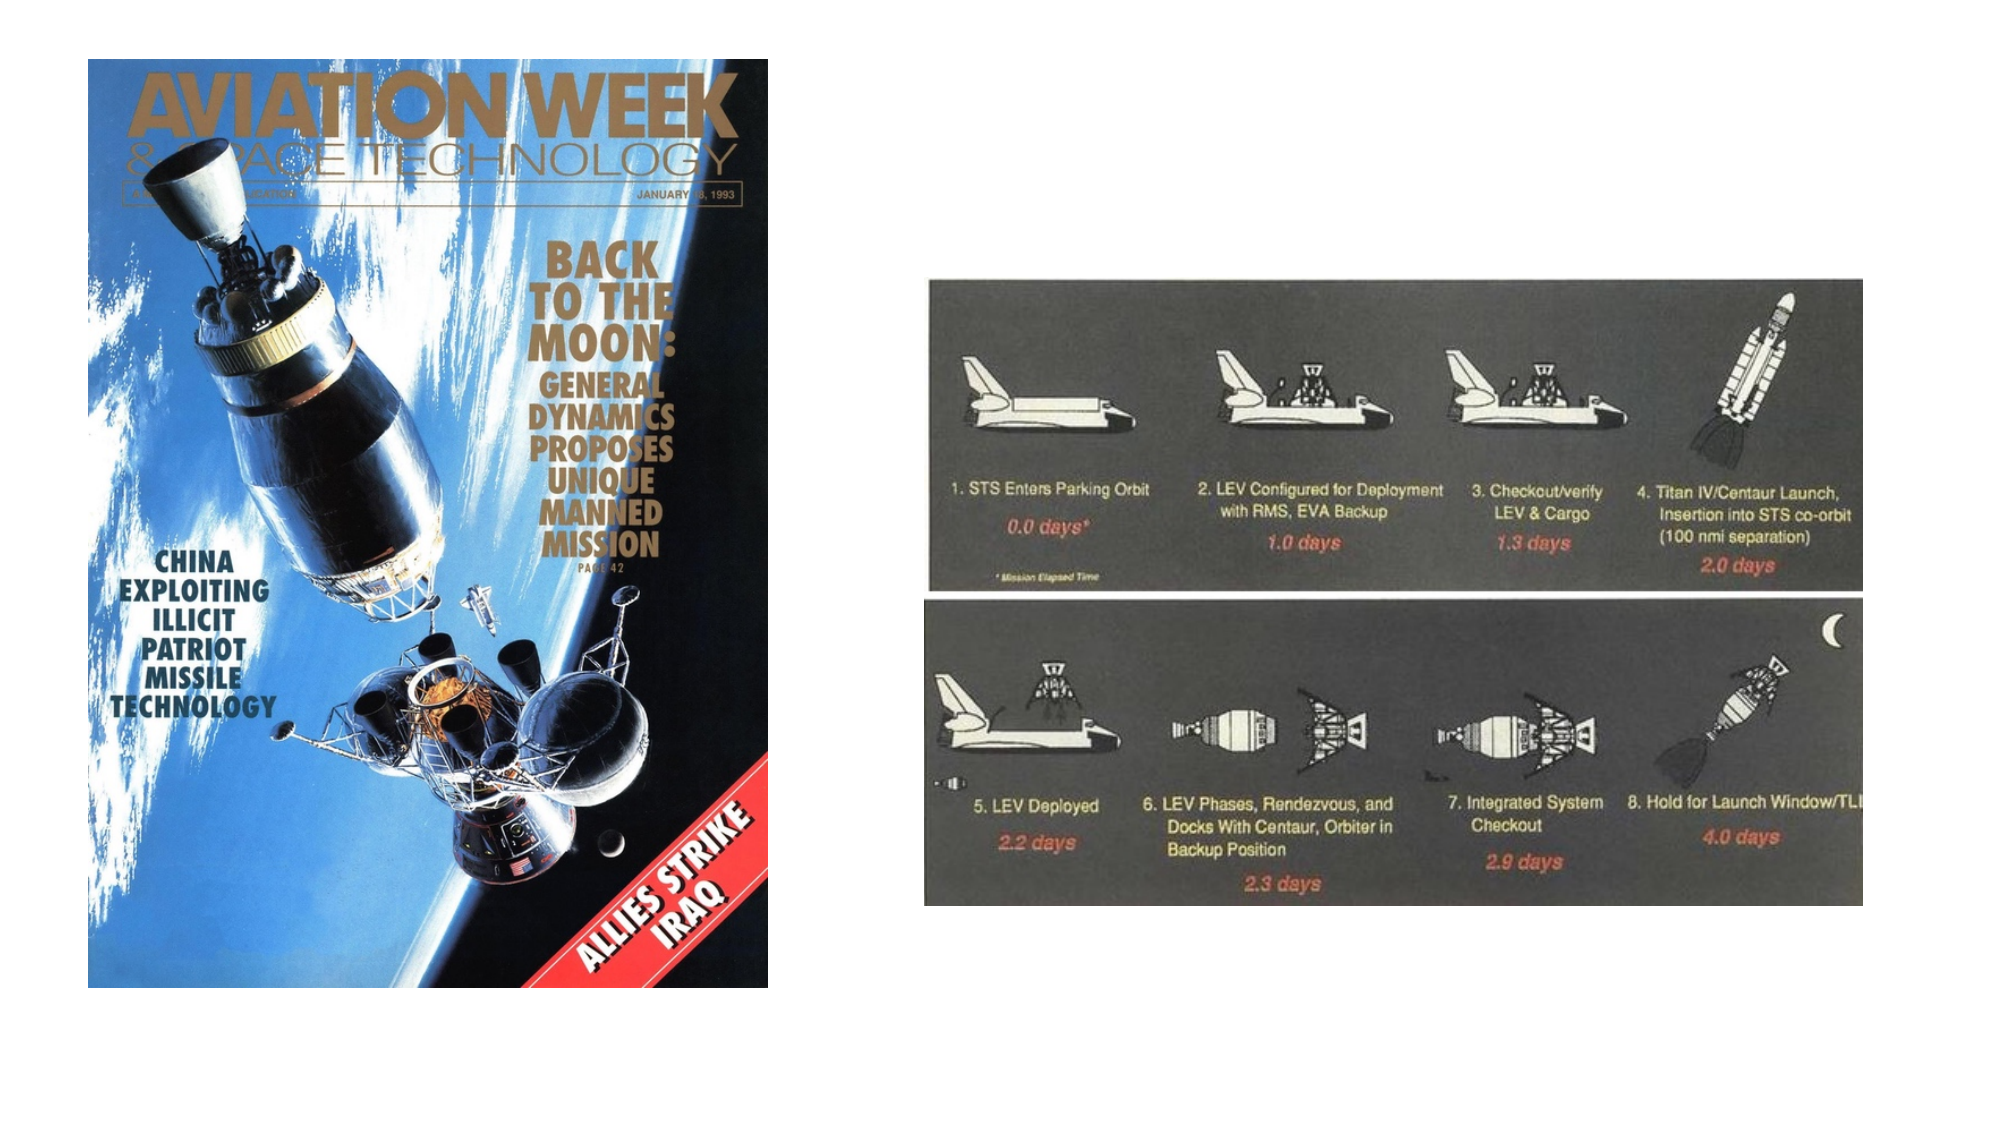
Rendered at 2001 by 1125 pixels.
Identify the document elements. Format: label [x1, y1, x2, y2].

picture [88, 59, 768, 988]
picture [924, 277, 1863, 906]
